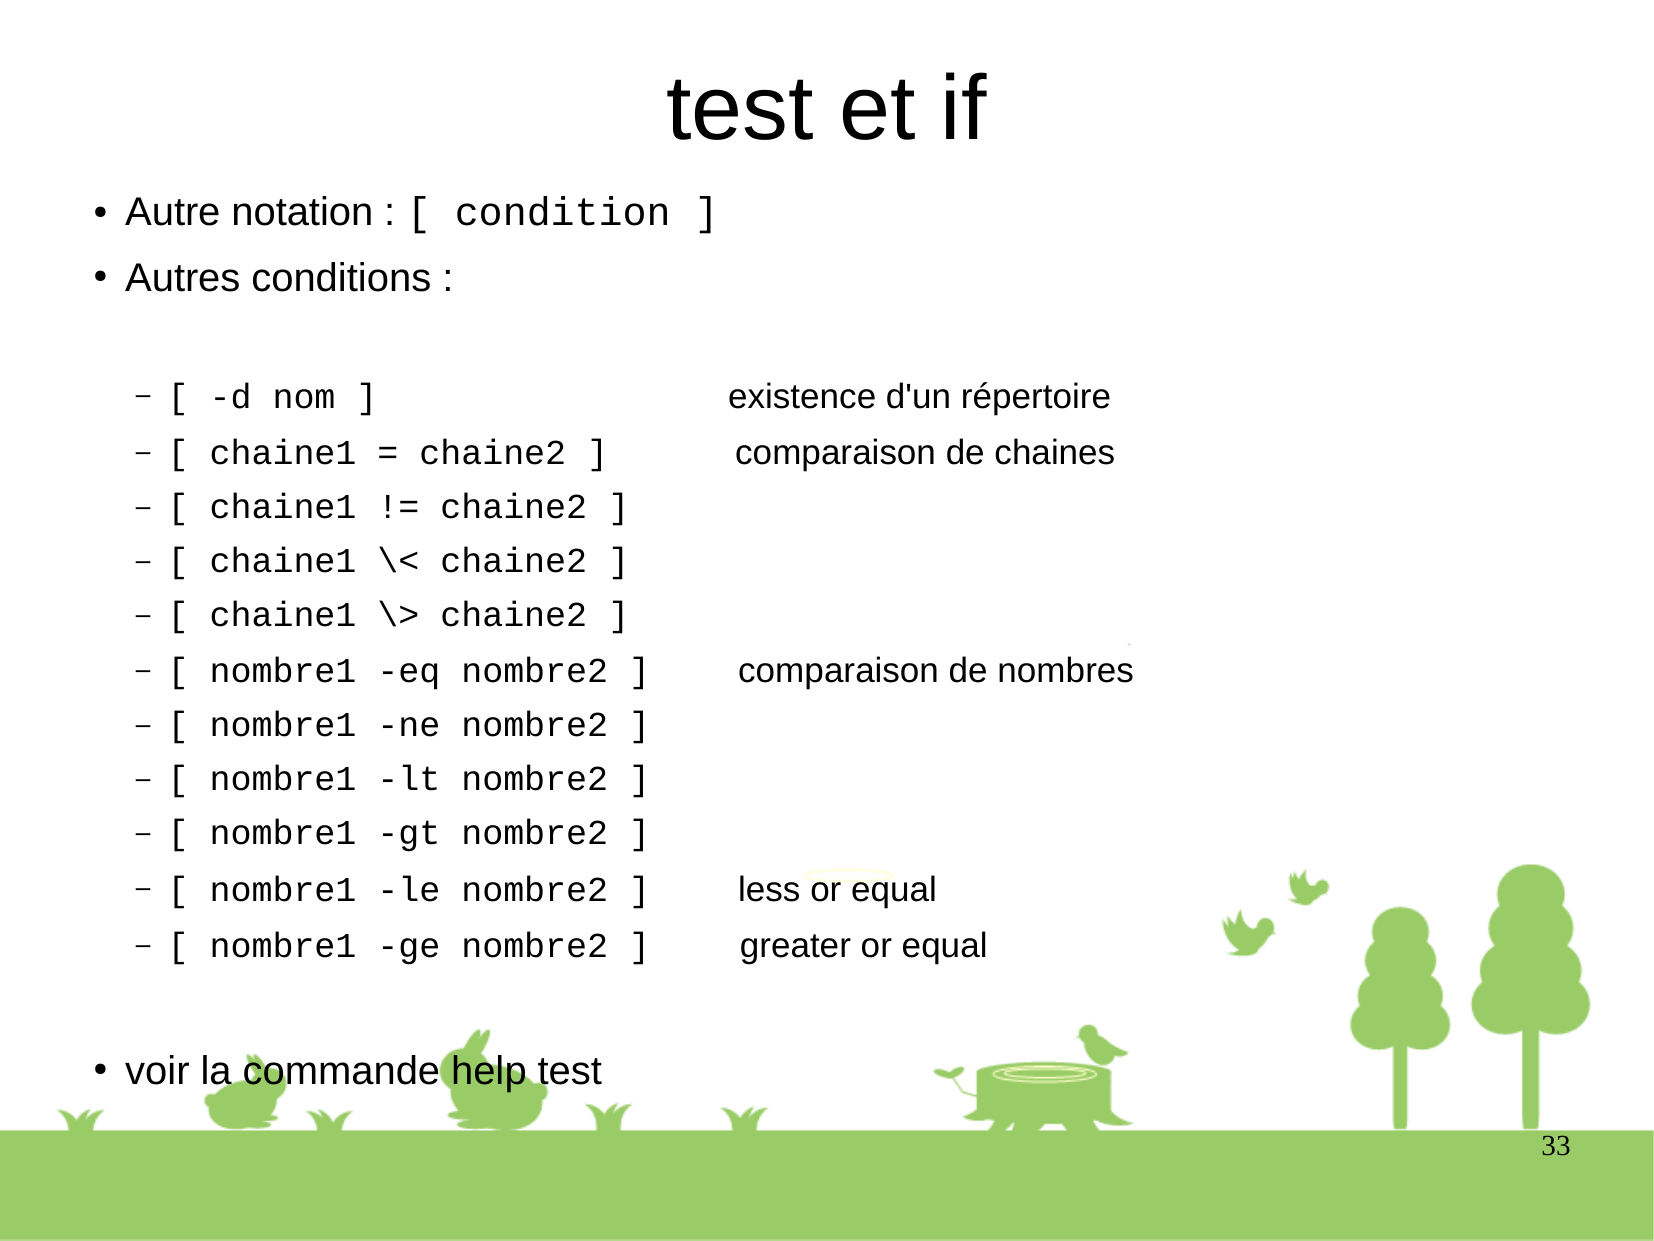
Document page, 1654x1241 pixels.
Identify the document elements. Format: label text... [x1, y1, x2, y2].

list Autre notation : [ condition ] Autres conditions : [ -d nom ] existence d'un répertoire [ chaine1 = chaine2 ] comparaison de chaines [ chaine1 != chaine2 ] [ chaine1 \< chaine2 ] [ chaine1 \> chaine2 ] [ nombre1 -eq nombre2 ] comparaison de nombres [ nombre1 -ne nombre2 ] [ nombre1 -lt nombre2 ] [ nombre1 -gt nombre2 ] [ nombre1 -le nombre2 ] less or equal [ nombre1 -ge nombre2 ] greater or equal voir la commande help test [82, 188, 1538, 1104]
picture [0, 0, 1654, 1241]
title test et if [82, 49, 1571, 166]
